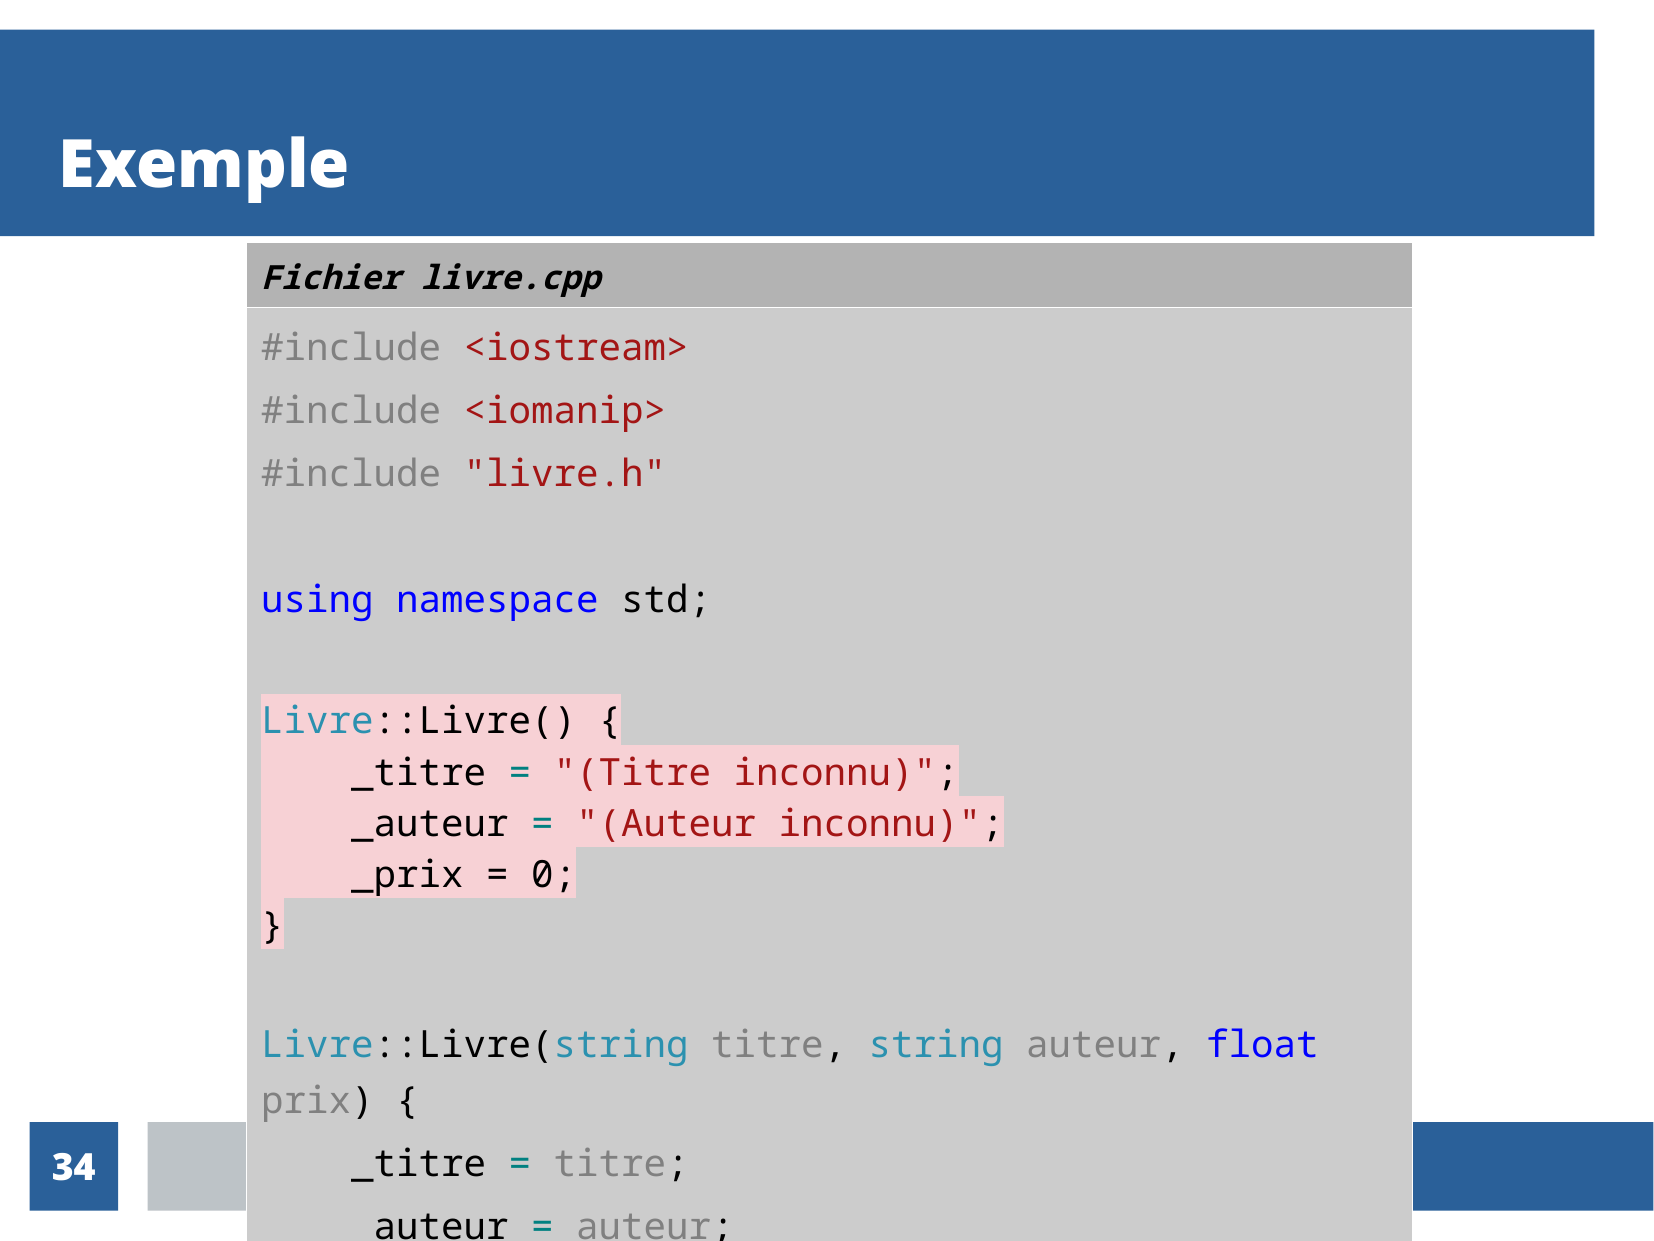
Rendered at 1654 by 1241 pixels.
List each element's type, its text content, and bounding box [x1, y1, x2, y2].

table_cell #include <iostream> #include <iomanip> #include "livre.h" using namespace std; Livre::Livre() { _titre = "(Titre inconnu)"; _auteur = "(Auteur inconnu)"; _prix = 0; } Livre::Livre(string titre, string auteur, float prix) { _titre = titre; _auteur = auteur; _prix = prix; } [247, 308, 1412, 1241]
title Exemple [59, 59, 1595, 207]
table_header Fichier livre.cpp [247, 243, 1412, 307]
